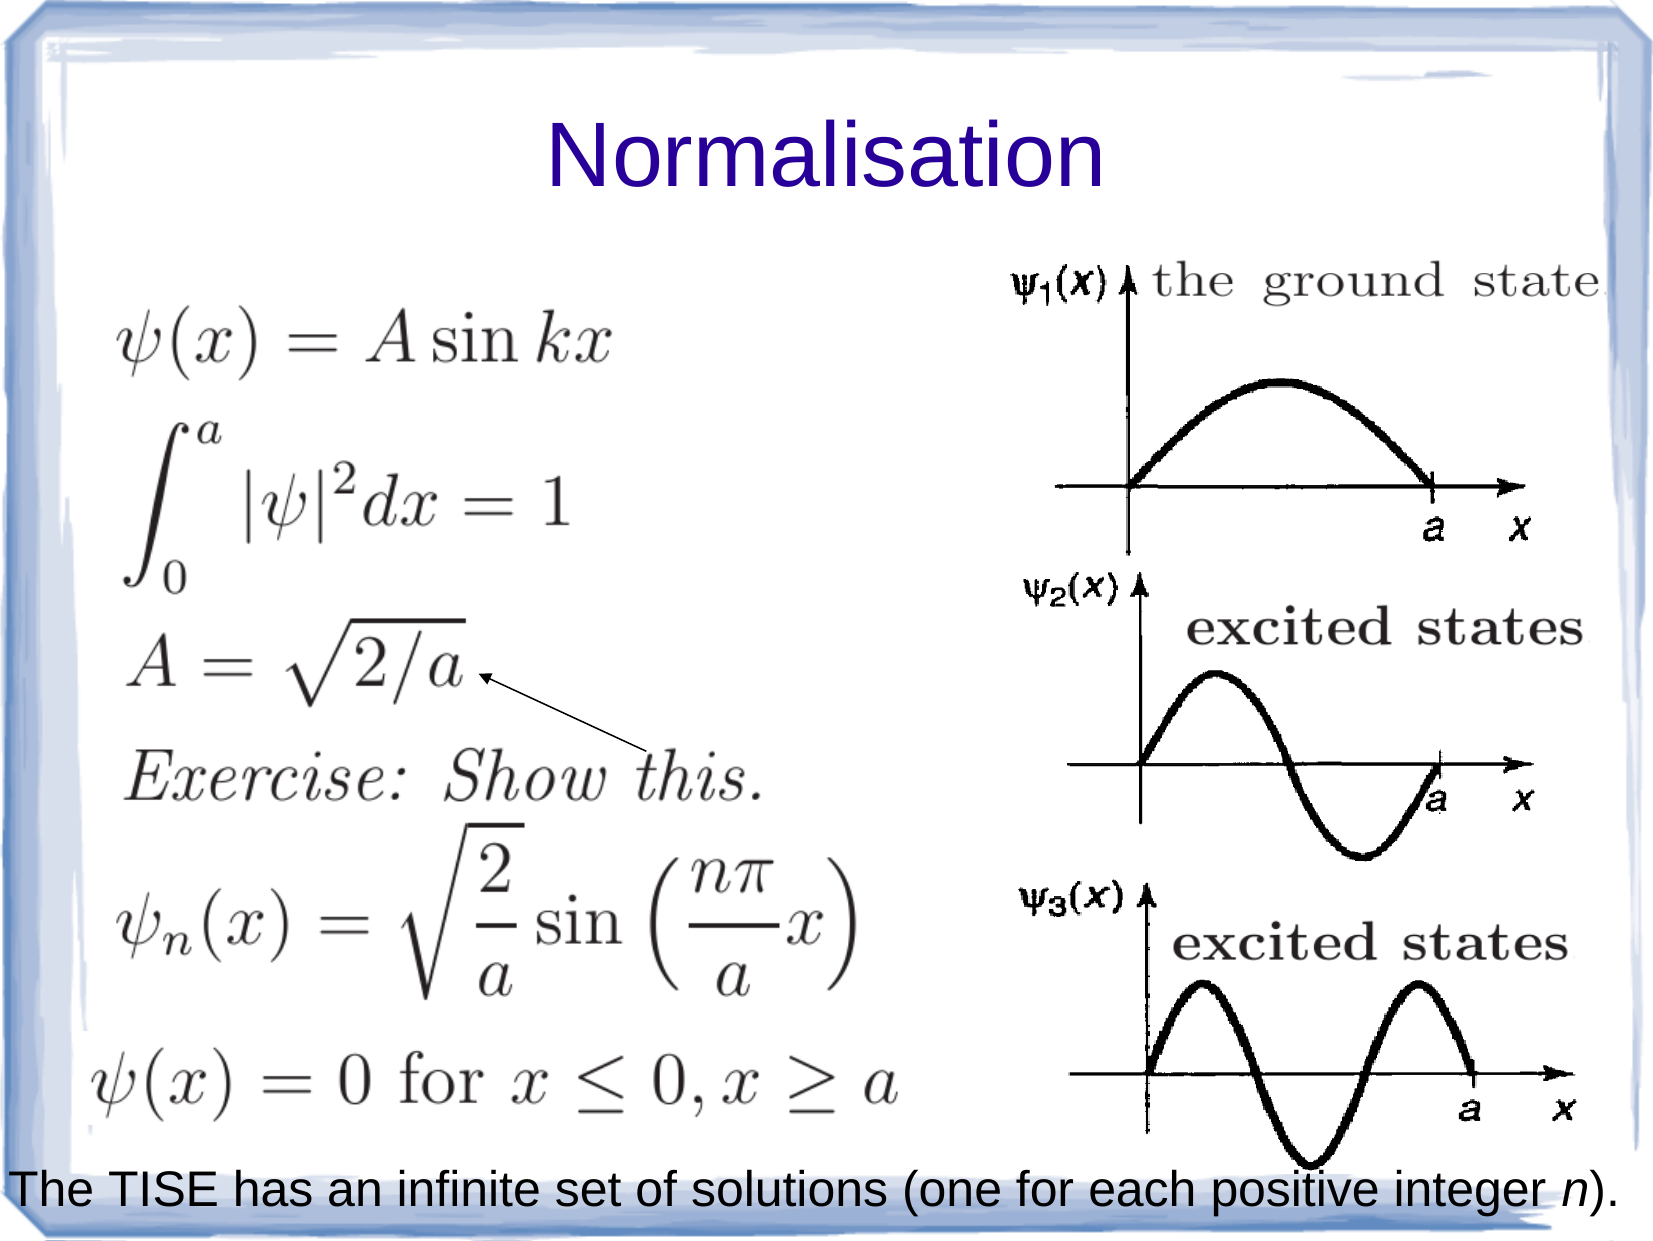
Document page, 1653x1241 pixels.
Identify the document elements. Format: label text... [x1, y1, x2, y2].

text_box The TISE has an infinite set of solutions (one for each positive integer n). [0, 1154, 1636, 1226]
title Normalisation [82, 49, 1571, 257]
picture [0, 0, 1653, 1241]
